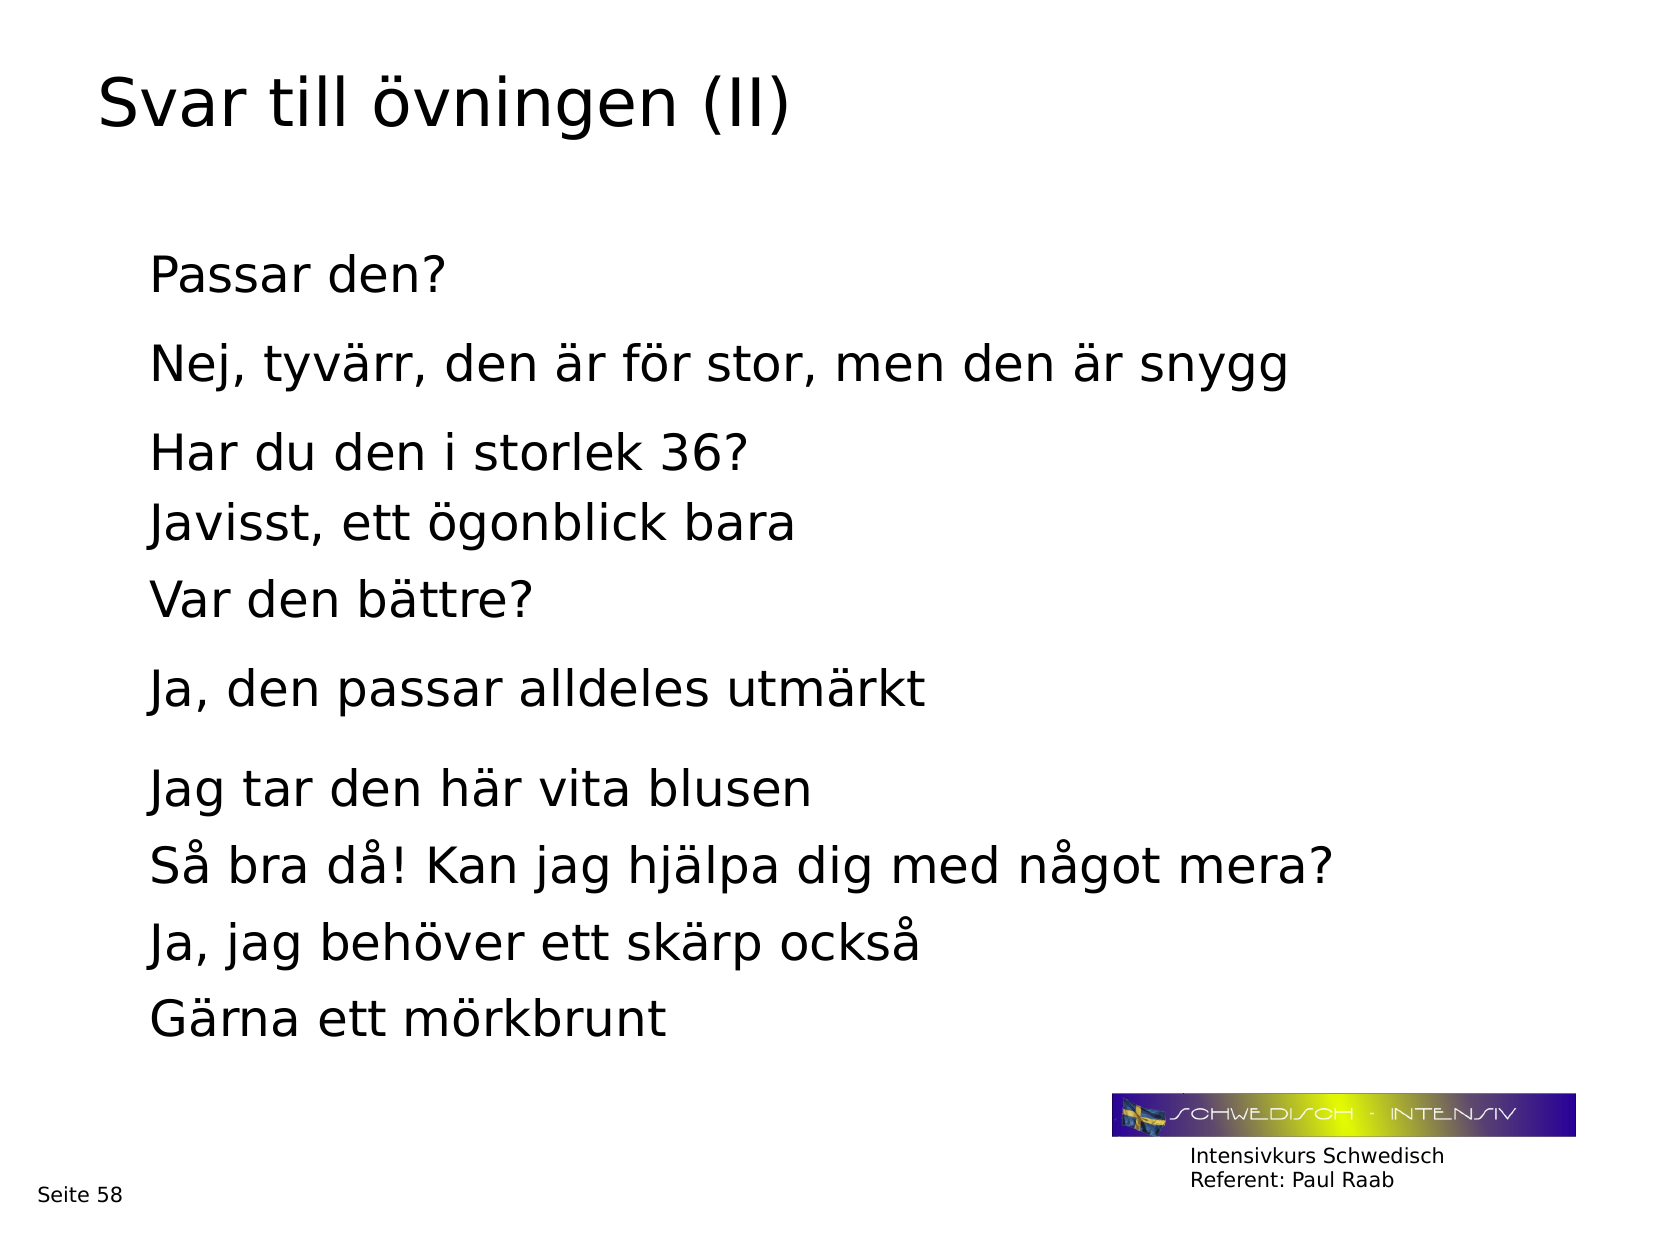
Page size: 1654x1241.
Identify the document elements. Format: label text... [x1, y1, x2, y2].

text_box Svar till övningen (II) [61, 57, 826, 151]
text_box Ja, den passar alldeles utmärkt [134, 652, 1277, 726]
text_box Javisst, ett ögonblick bara [134, 486, 1165, 560]
text_box Gärna ett mörkbrunt [134, 982, 1333, 1057]
text_box Passar den? [134, 238, 550, 312]
text_box Var den bättre? [134, 563, 662, 637]
text_box Ja, jag behöver ett skärp också [134, 906, 1333, 980]
text_box Nej, tyvärr, den är för stor, men den är snygg [134, 327, 1613, 401]
text_box Jag tar den här vita blusen [134, 752, 998, 826]
text_box Så bra då! Kan jag hjälpa dig med något mera? [134, 829, 1557, 903]
picture [1112, 1093, 1576, 1137]
text_box Har du den i storlek 36? [134, 416, 886, 486]
